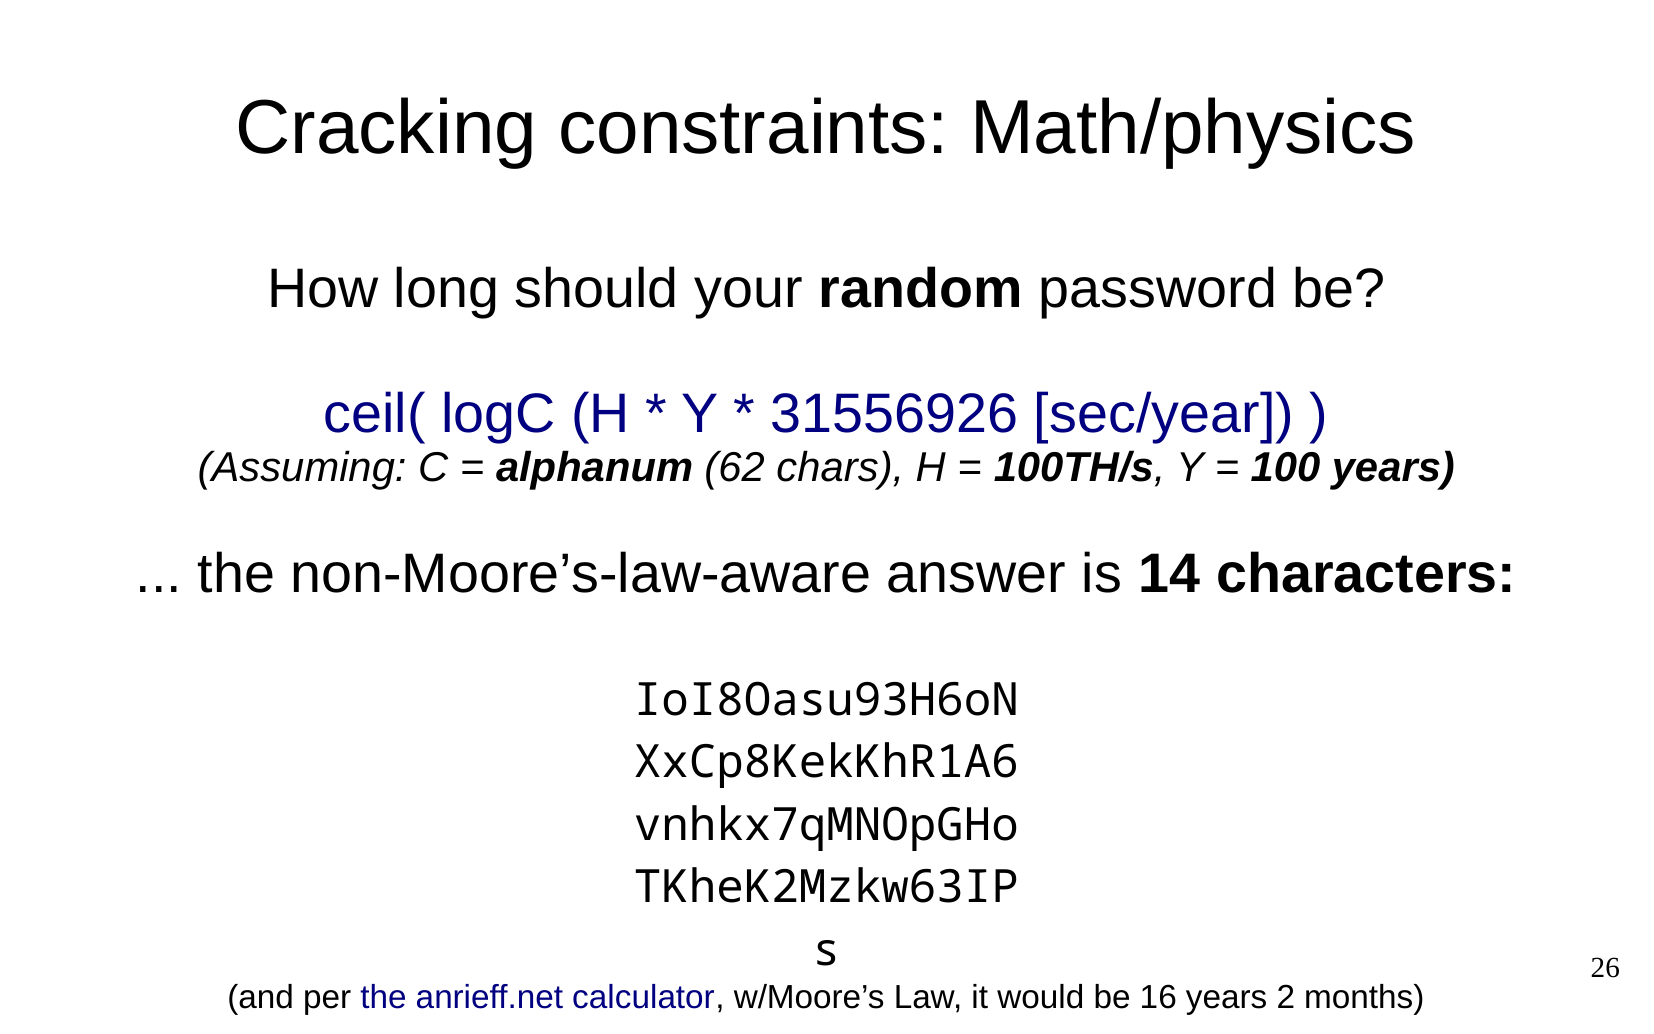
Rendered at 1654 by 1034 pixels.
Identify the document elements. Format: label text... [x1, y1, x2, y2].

subtitle How long should your random password be? ceil( logC (H * Y * 31556926 [sec/year]) ) (Assuming: C = alphanum (62 chars), H = 100TH/s, Y = 100 years) ... the non-Moore’s-law-aware answer is 14 characters: IoI8Oasu93H6oN XxCp8KekKhR1A6 vnhkx7qMNOpGHo TKheK2Mzkw63IP s (and per the anrieff.net calculator, w/Moore’s Law, it would be 16 years 2 months) [82, 195, 1571, 961]
text_box <number> [1560, 951, 1621, 1023]
title Cracking constraints: Math/physics [82, 41, 1571, 195]
